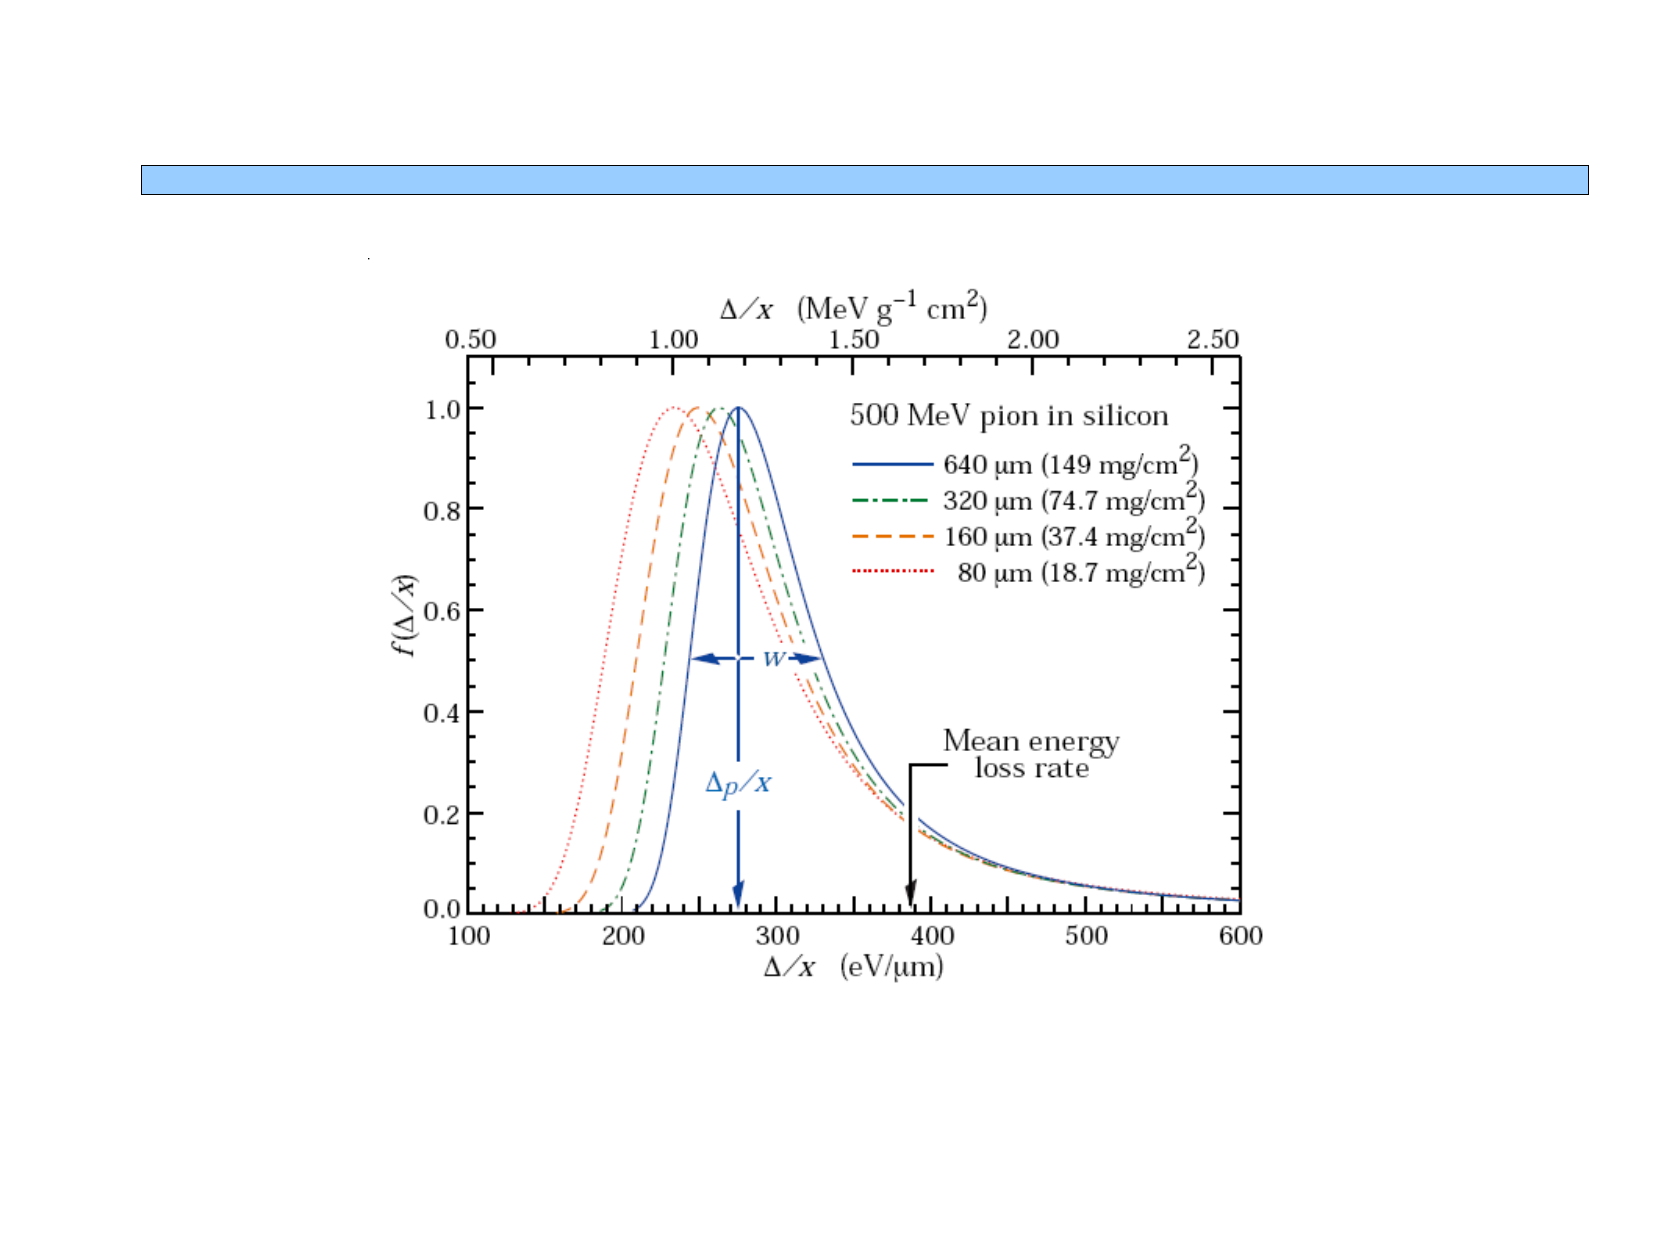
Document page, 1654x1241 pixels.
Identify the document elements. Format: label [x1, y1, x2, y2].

picture [368, 258, 1297, 992]
